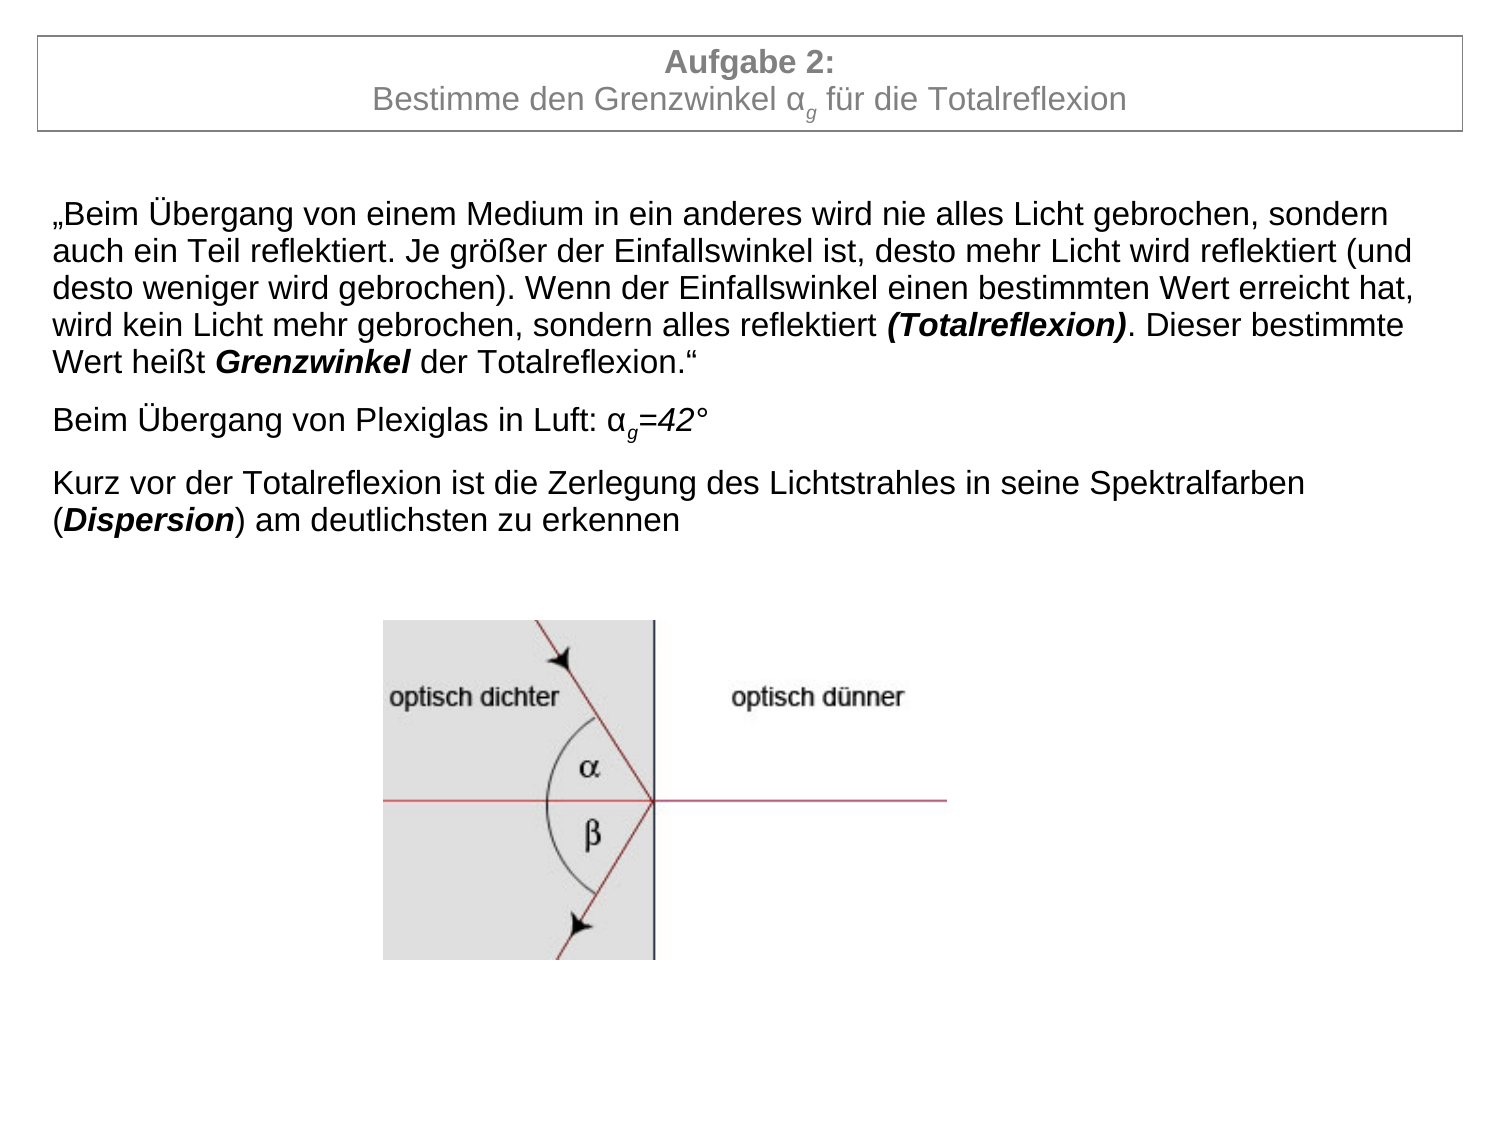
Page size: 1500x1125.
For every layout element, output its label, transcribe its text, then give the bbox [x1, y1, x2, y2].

picture [383, 620, 947, 960]
text_box Aufgabe 2: Bestimme den Grenzwinkel αg für die Totalreflexion [37, 36, 1463, 132]
text_box „Beim Übergang von einem Medium in ein anderes wird nie alles Licht gebrochen, sondern auch ein Teil reflektiert. Je größer der Einfallswinkel ist, desto mehr Licht wird reflektiert (und desto weniger wird gebrochen). Wenn der Einfallswinkel einen bestimmten Wert erreicht hat, wird kein Licht mehr gebrochen, sondern alles reflektiert (Totalreflexion). Dieser bestimmte Wert heißt Grenzwinkel der Totalreflexion.“ Beim Übergang von Plexiglas in Luft: αg=42° Kurz vor der Totalreflexion ist die Zerlegung des Lichtstrahles in seine Spektralfarben (Dispersion) am deutlichsten zu erkennen [37, 187, 1463, 547]
